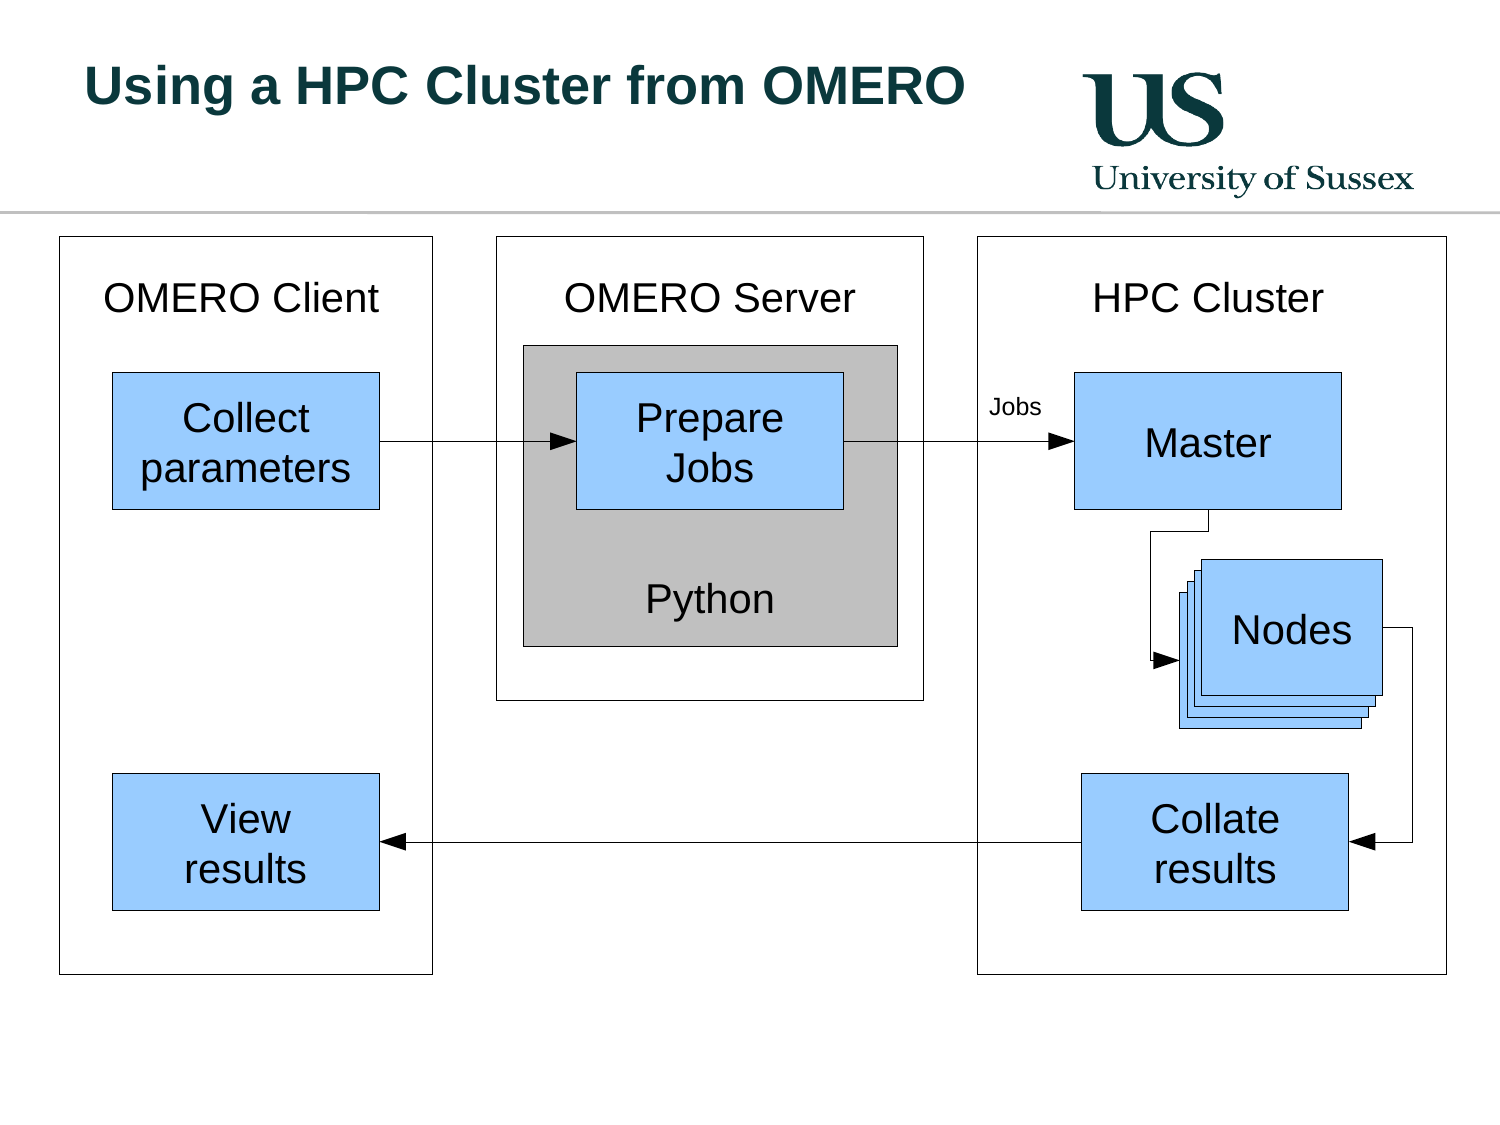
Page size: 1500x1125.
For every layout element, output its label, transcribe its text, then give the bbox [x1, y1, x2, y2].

text_box Jobs [978, 382, 1082, 443]
text_box Nodes [1187, 581, 1369, 718]
text_box [523, 442, 898, 647]
text_box Master [1074, 372, 1342, 510]
text_box [523, 345, 898, 441]
text_box Collect parameters [112, 372, 380, 510]
text_box OMERO Client [88, 263, 394, 329]
text_box Collate results [1081, 773, 1349, 911]
text_box View results [112, 773, 380, 911]
text_box Nodes [1179, 592, 1362, 729]
text_box OMERO Server [549, 263, 871, 329]
text_box Python [630, 564, 790, 630]
text_box Nodes [1201, 559, 1383, 696]
picture [1025, 50, 1471, 218]
title Using a HPC Cluster from OMERO [84, 49, 1063, 213]
text_box Prepare Jobs [576, 372, 844, 510]
text_box Nodes [1194, 570, 1376, 707]
text_box HPC Cluster [1077, 263, 1340, 329]
